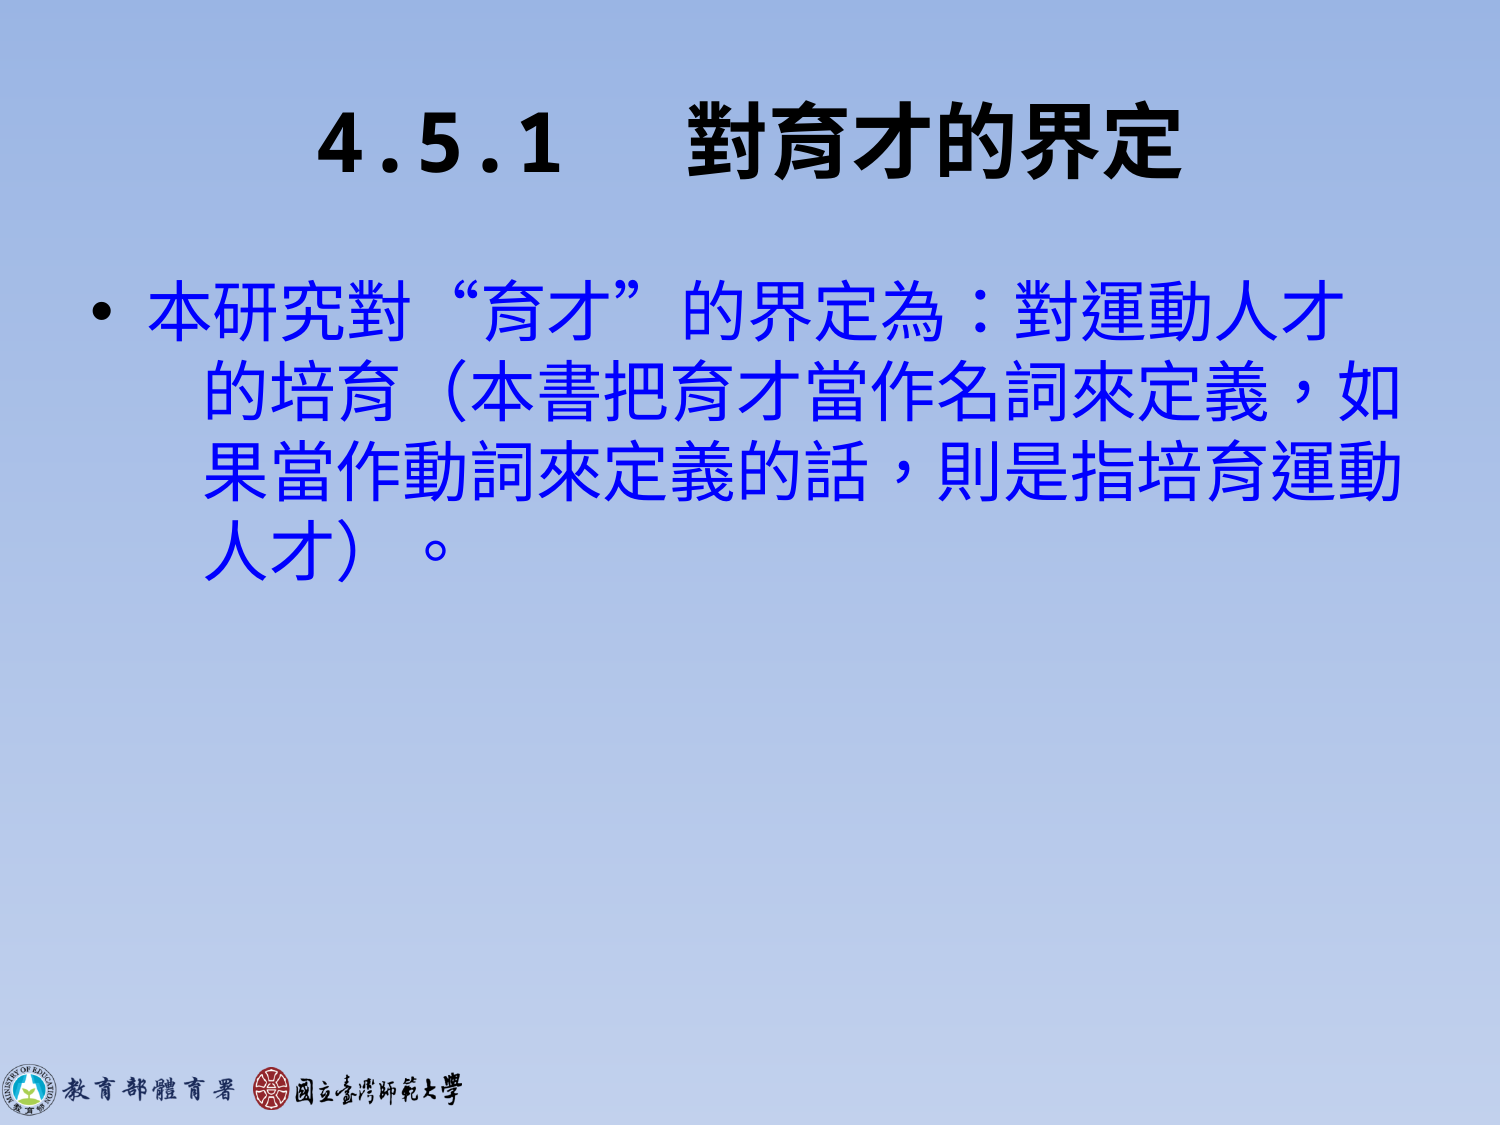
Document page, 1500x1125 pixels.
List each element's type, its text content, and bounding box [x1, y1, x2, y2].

list 本研究對“育才”的界定為：對運動人才的培育（本書把育才當作名詞來定義，如果當作動詞來定義的話，則是指培育運動人才）。 [75, 262, 1426, 1005]
title 4.5.1 對育才的界定 [75, 45, 1426, 233]
